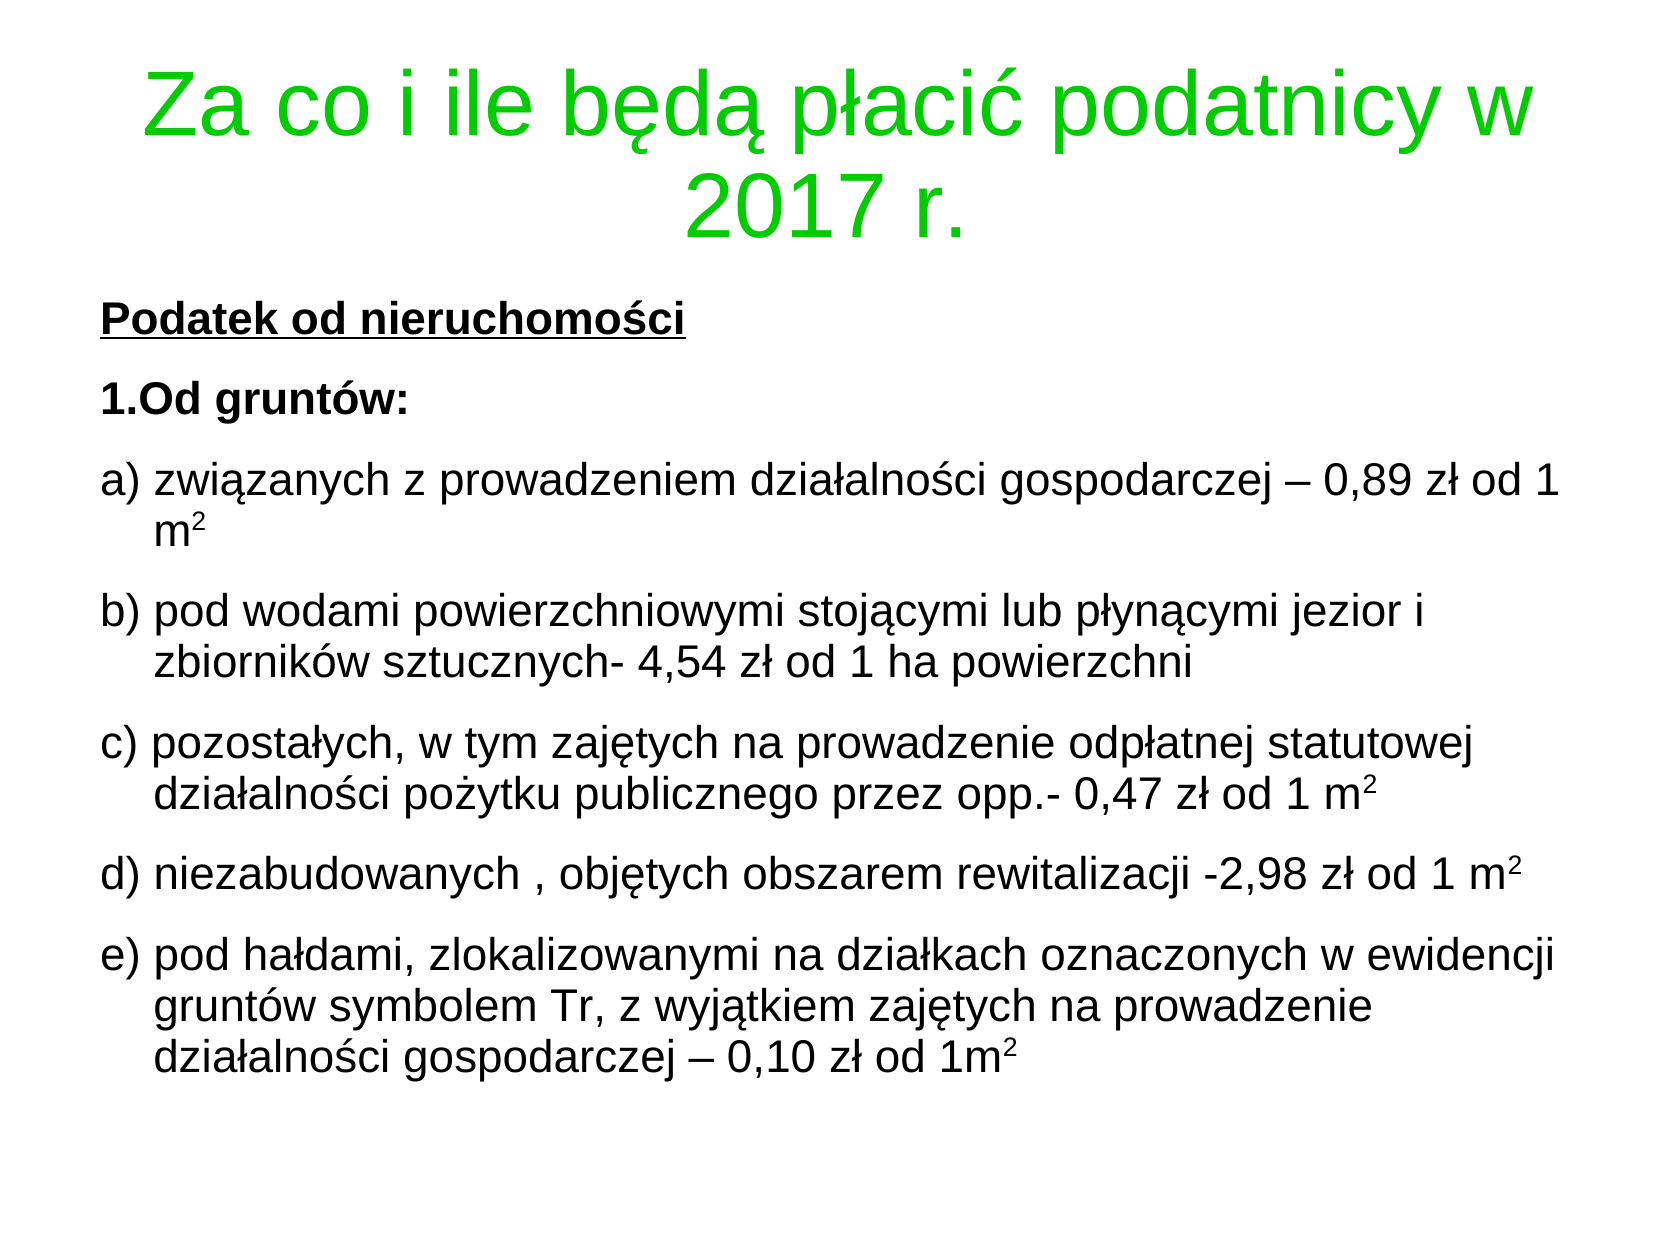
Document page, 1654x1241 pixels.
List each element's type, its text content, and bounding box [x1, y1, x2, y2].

title Za co i ile będą płacić podatnicy w 2017 r. [82, 49, 1571, 257]
list Podatek od nieruchomości 1.Od gruntów: a) związanych z prowadzeniem działalności gospodarczej – 0,89 zł od 1 m2 b) pod wodami powierzchniowymi stojącymi lub płynącymi jezior i zbiorników sztucznych- 4,54 zł od 1 ha powierzchni c) pozostałych, w tym zajętych na prowadzenie odpłatnej statutowej działalności pożytku publicznego przez opp.- 0,47 zł od 1 m2 d) niezabudowanych , objętych obszarem rewitalizacji -2,98 zł od 1 m2 e) pod hałdami, zlokalizowanymi na działkach oznaczonych w ewidencji gruntów symbolem Tr, z wyjątkiem zajętych na prowadzenie działalności gospodarczej – 0,10 zł od 1m2 [82, 290, 1571, 1109]
